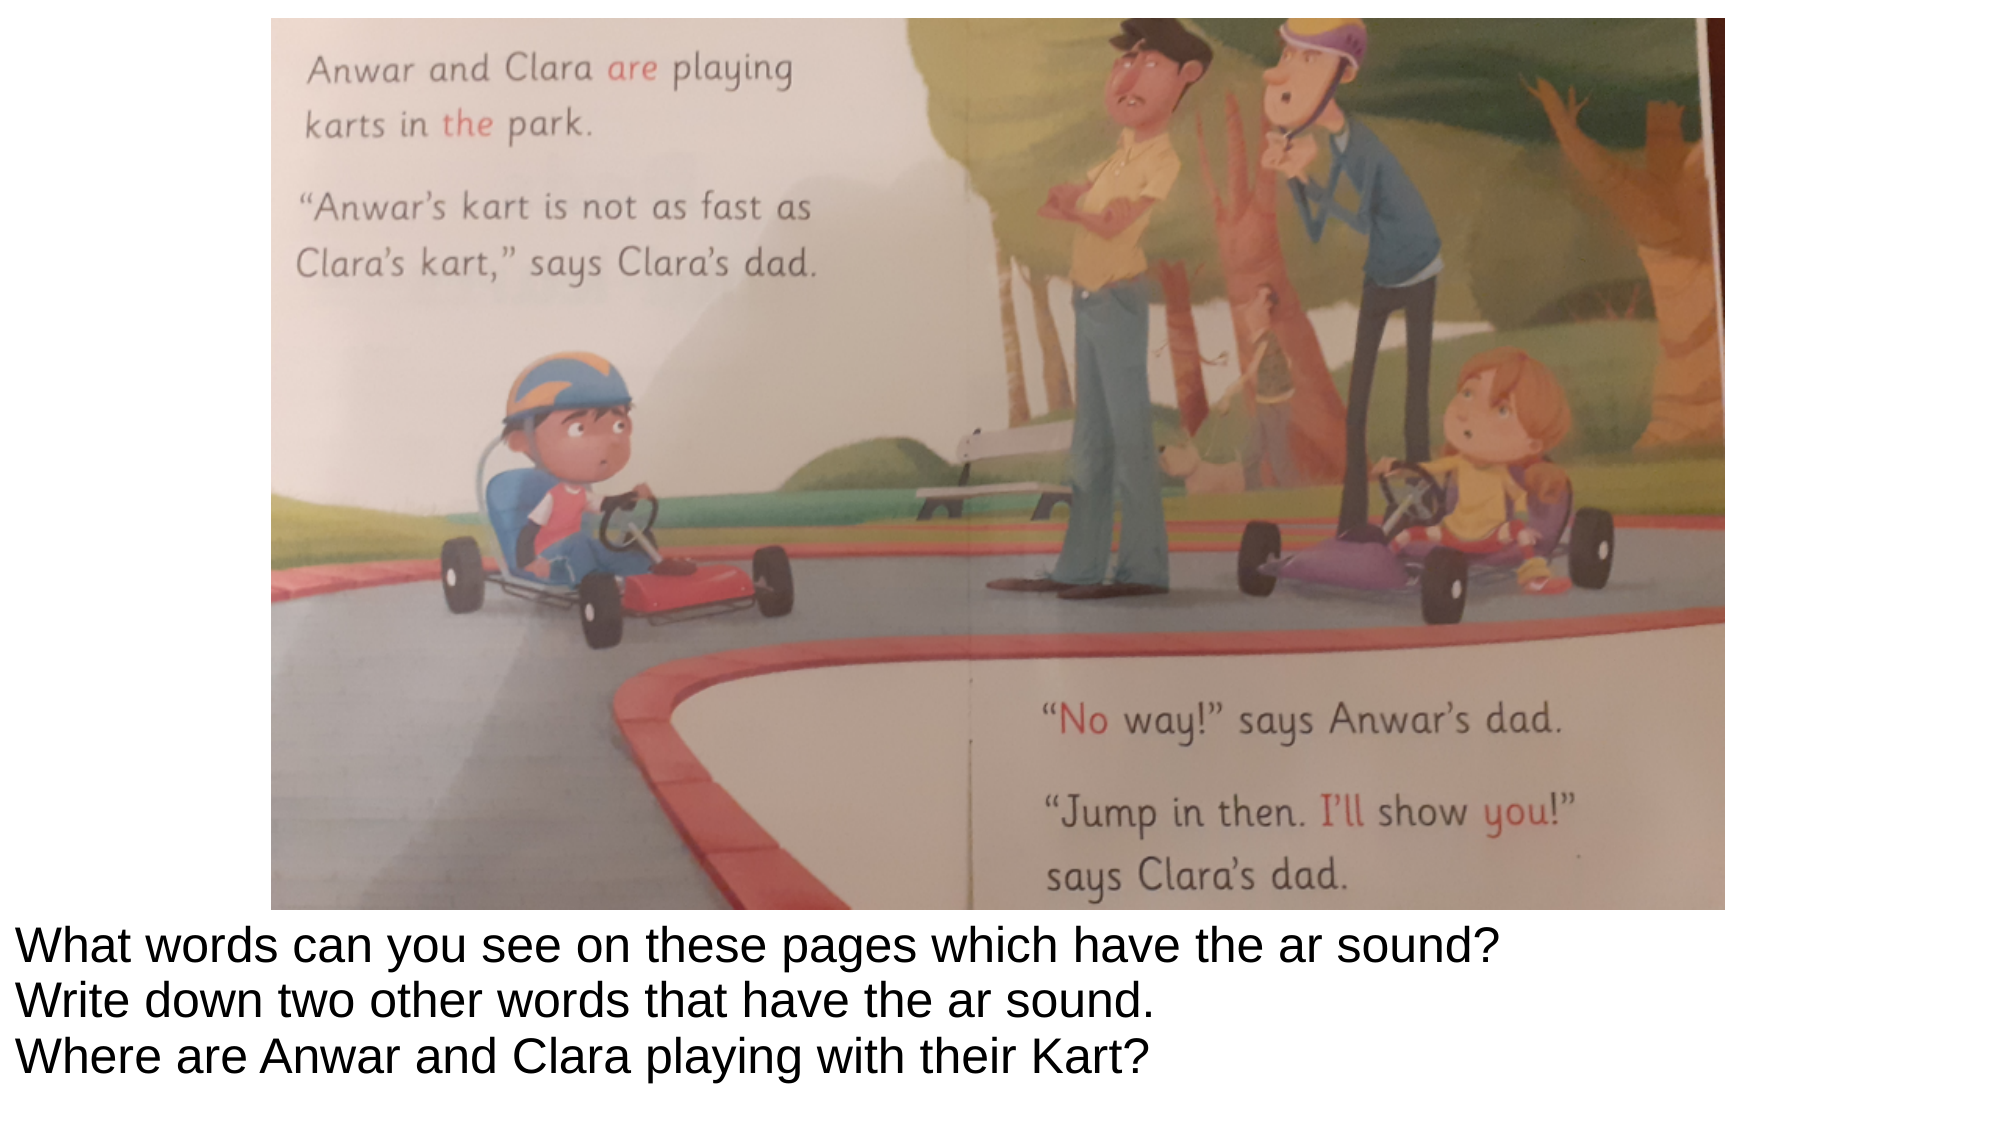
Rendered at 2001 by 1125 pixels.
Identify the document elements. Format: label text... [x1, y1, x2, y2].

picture [271, 18, 1725, 910]
text_box What words can you see on these pages which have the ar sound? Write down two other words that have the ar sound. Where are Anwar and Clara playing with their Kart? [0, 909, 1670, 1125]
